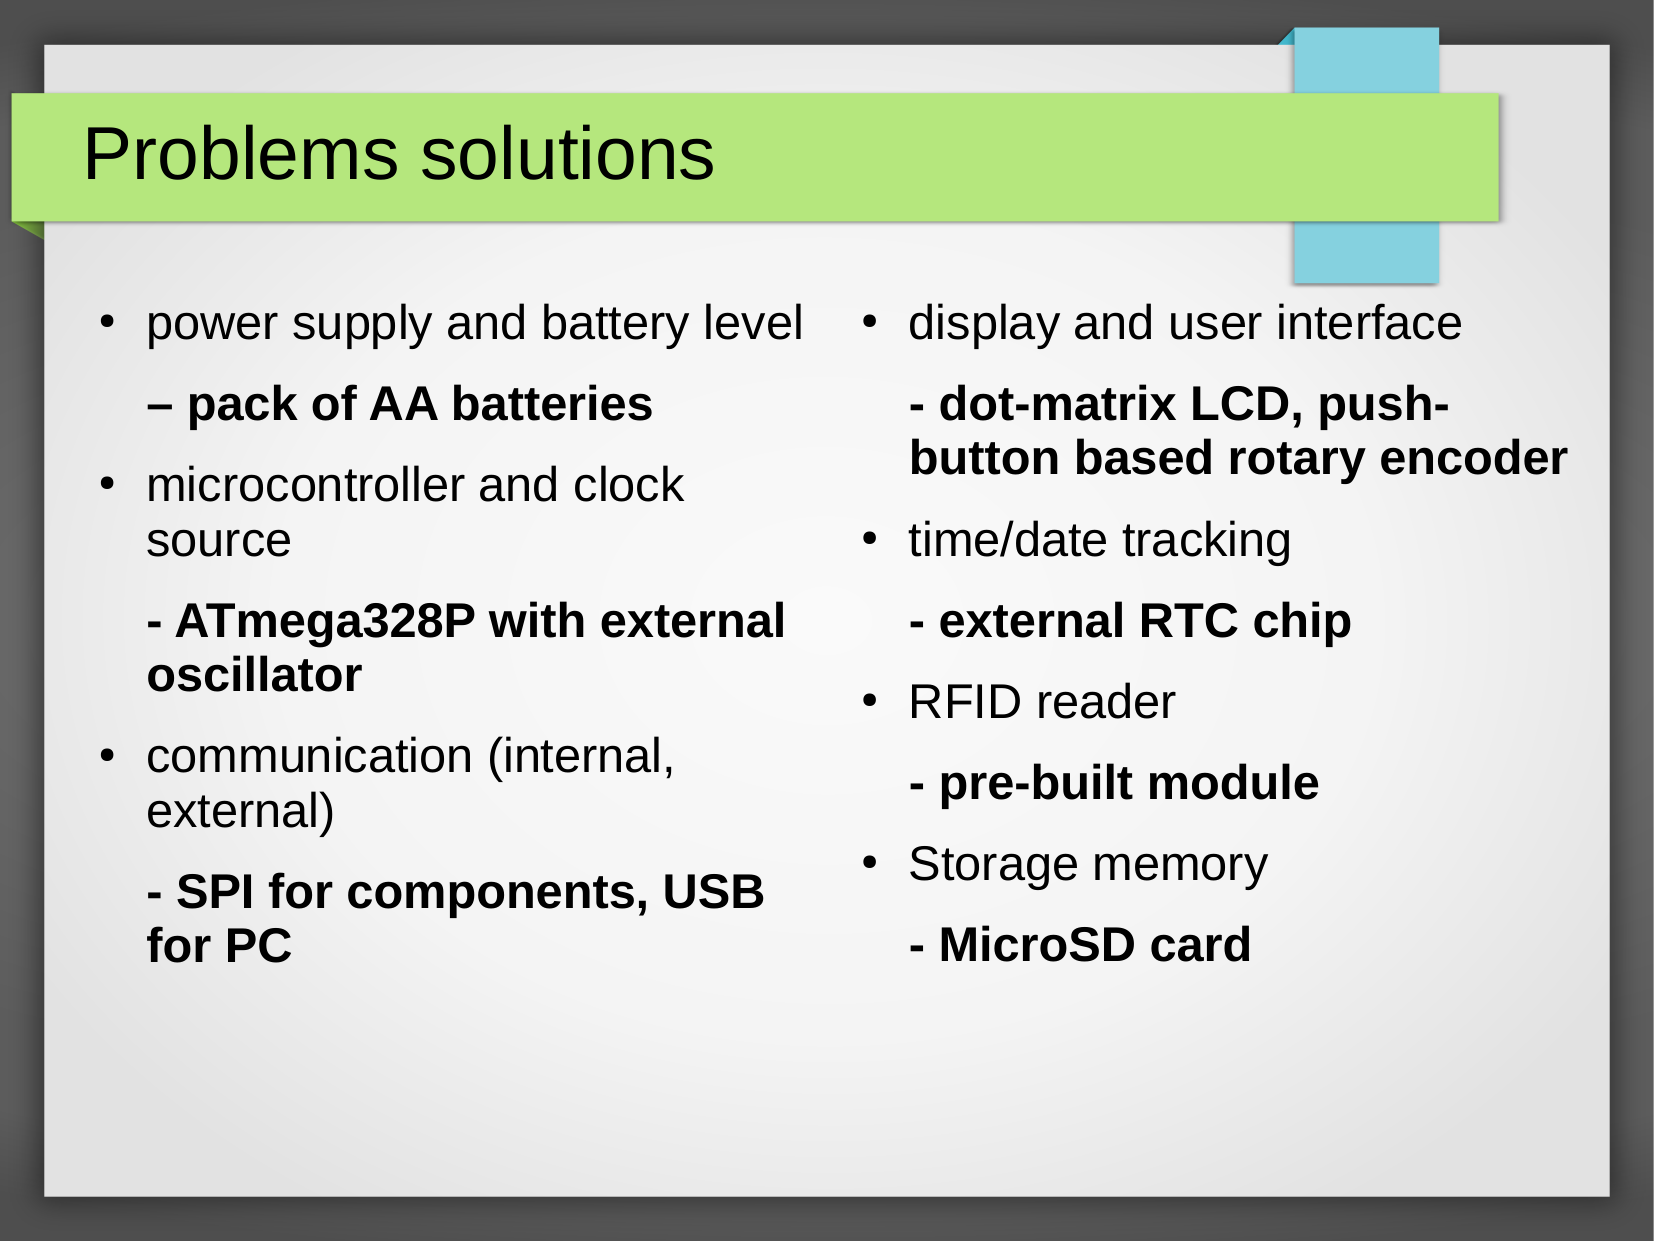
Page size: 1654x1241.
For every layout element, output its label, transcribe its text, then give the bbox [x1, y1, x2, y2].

list power supply and battery level – pack of AA batteries microcontroller and clock source - ATmega328P with external oscillator communication (internal, external) - SPI for components, USB for PC [82, 295, 809, 1015]
title Problems solutions [82, 94, 1264, 213]
picture [0, 0, 1654, 1241]
list display and user interface - dot-matrix LCD, push-button based rotary encoder time/date tracking - external RTC chip RFID reader - pre-built module Storage memory - MicroSD card [845, 295, 1572, 1015]
